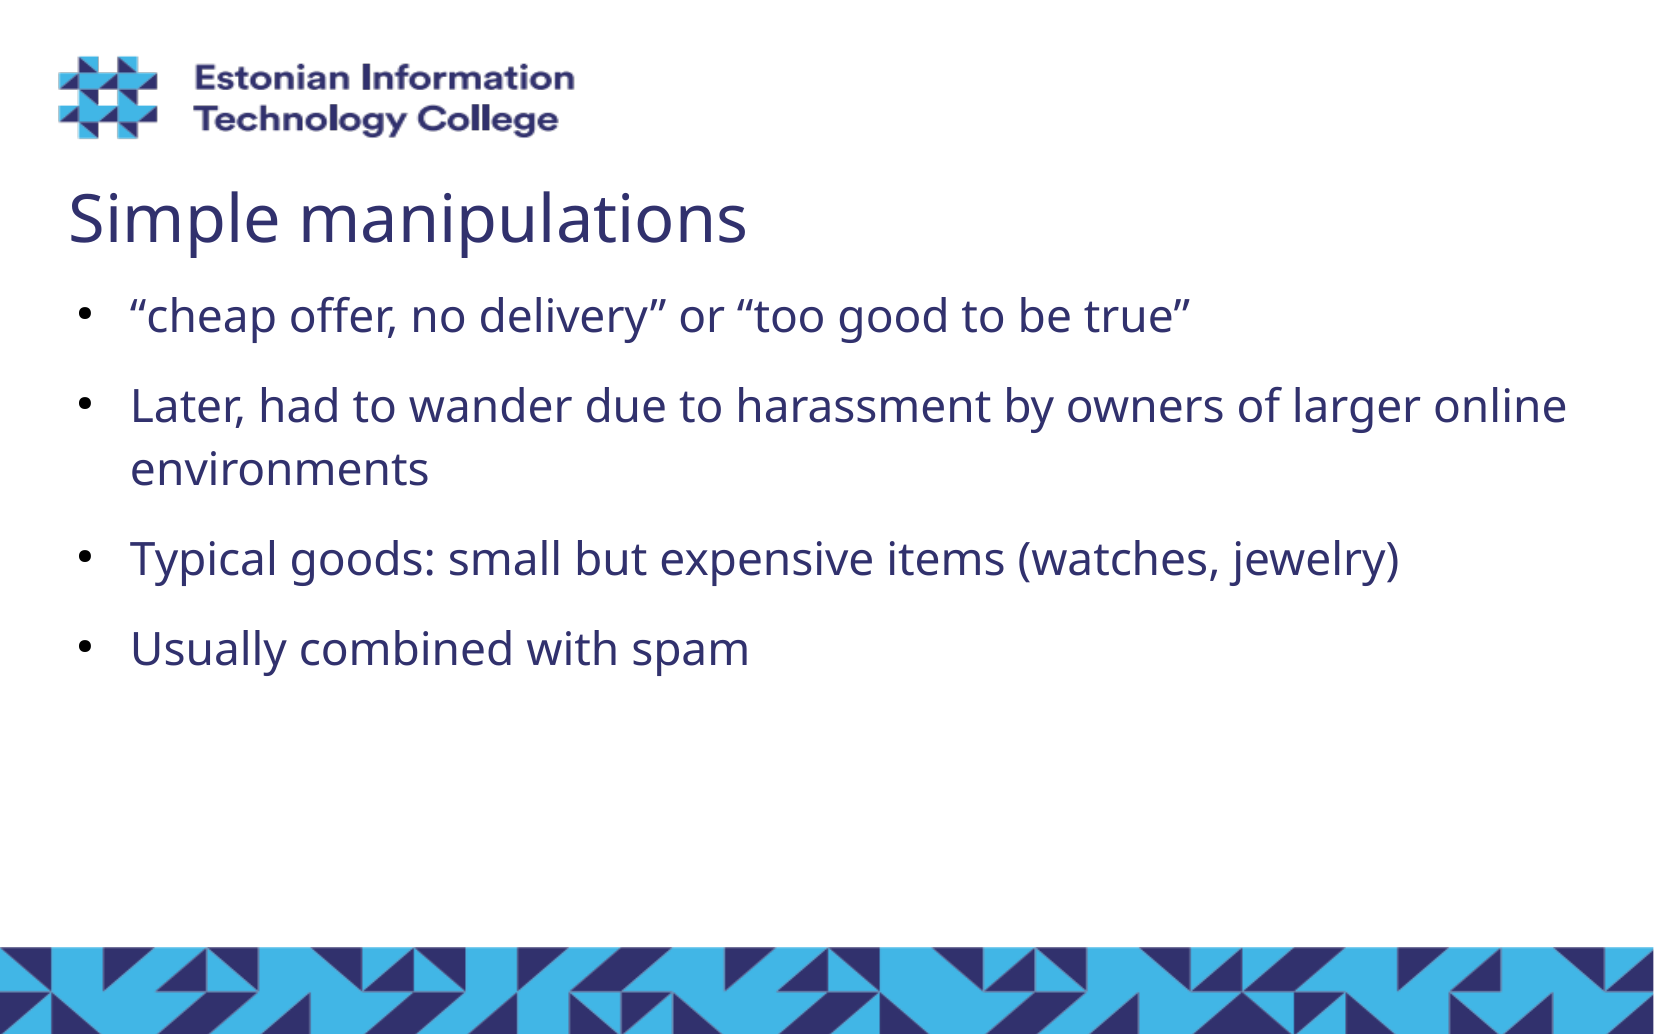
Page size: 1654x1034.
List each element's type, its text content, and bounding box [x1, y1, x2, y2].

list “cheap offer, no delivery” or “too good to be true” Later, had to wander due to harassment by owners of larger online environments Typical goods: small but expensive items (watches, jewelry) Usually combined with spam [59, 283, 1595, 936]
title Simple manipulations [68, 147, 1536, 283]
